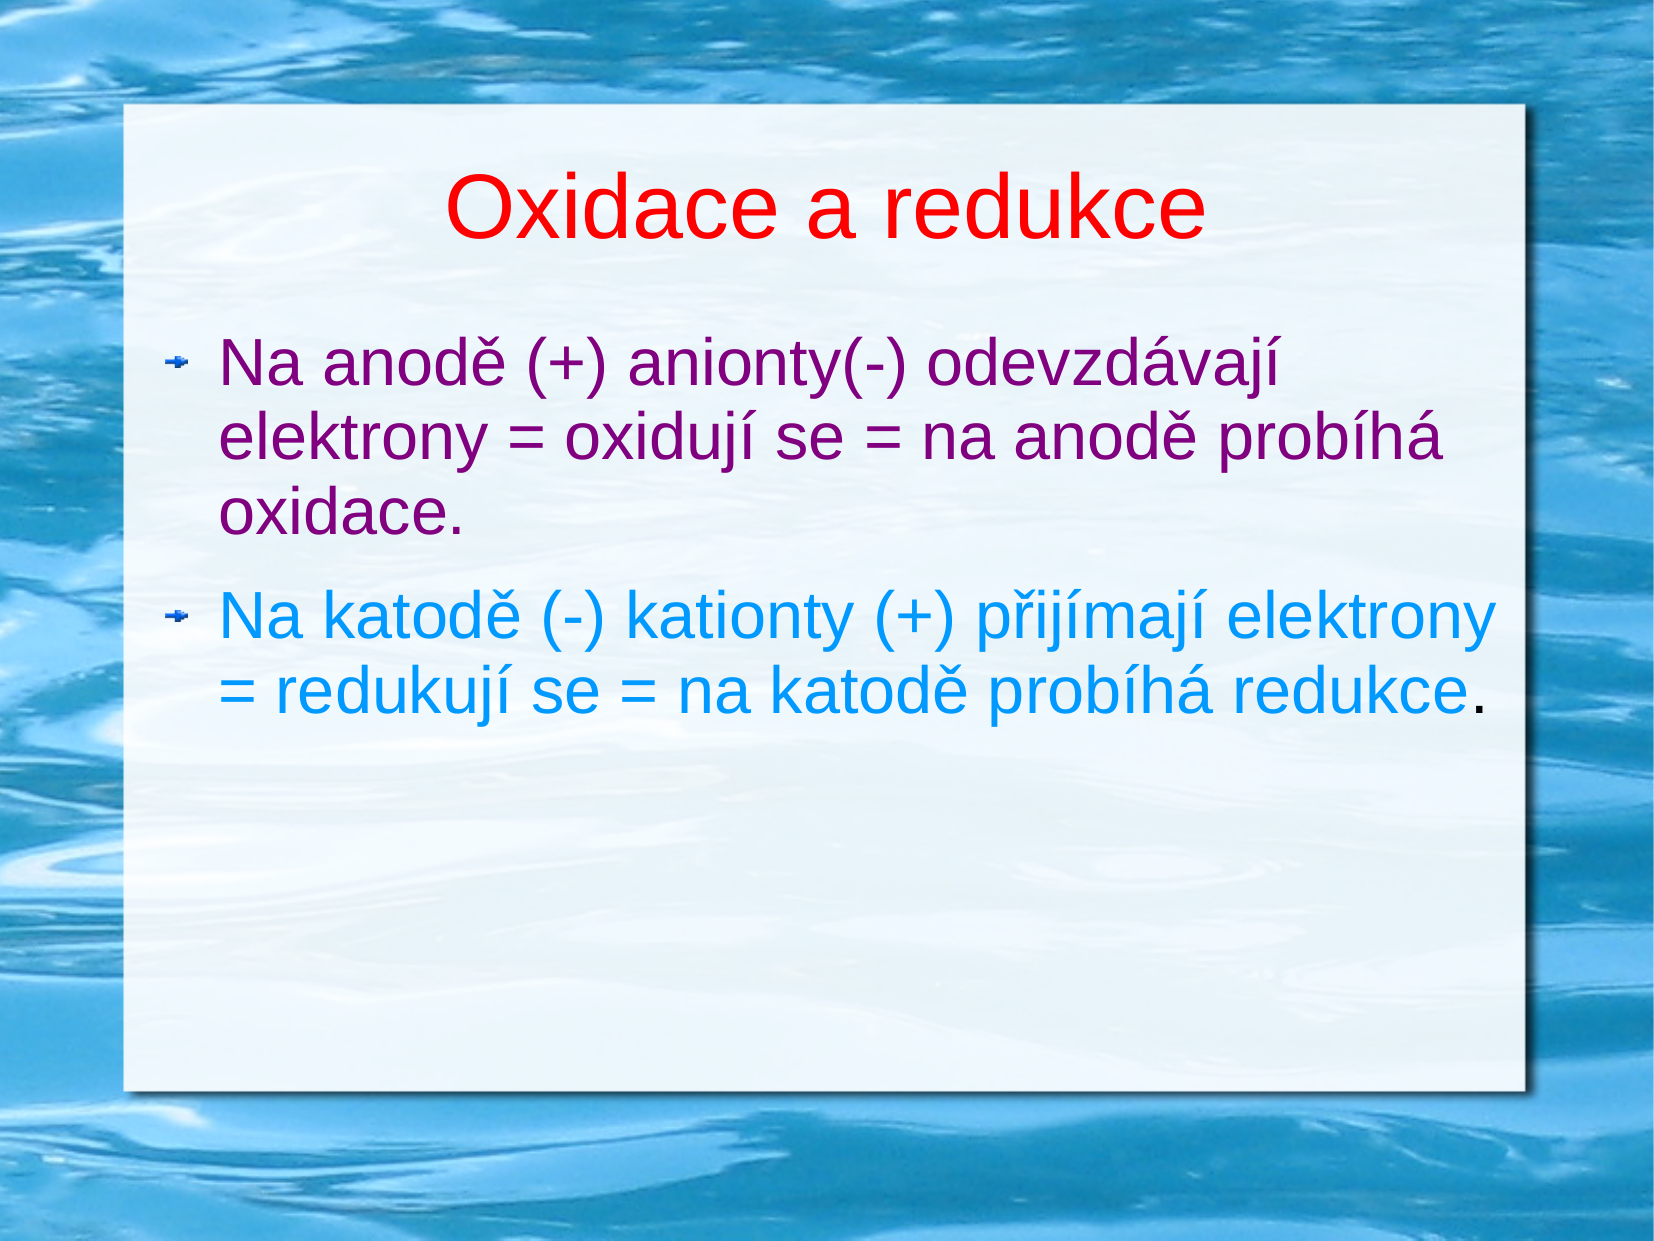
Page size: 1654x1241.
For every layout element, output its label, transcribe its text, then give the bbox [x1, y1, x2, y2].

picture [0, 0, 1654, 1241]
title Oxidace a redukce [147, 118, 1506, 296]
list Na anodě (+) anionty(-) odevzdávají elektrony = oxidují se = na anodě probíhá oxidace. Na katodě (-) kationty (+) přijímají elektrony = redukují se = na katodě probíhá redukce. [147, 324, 1506, 1045]
